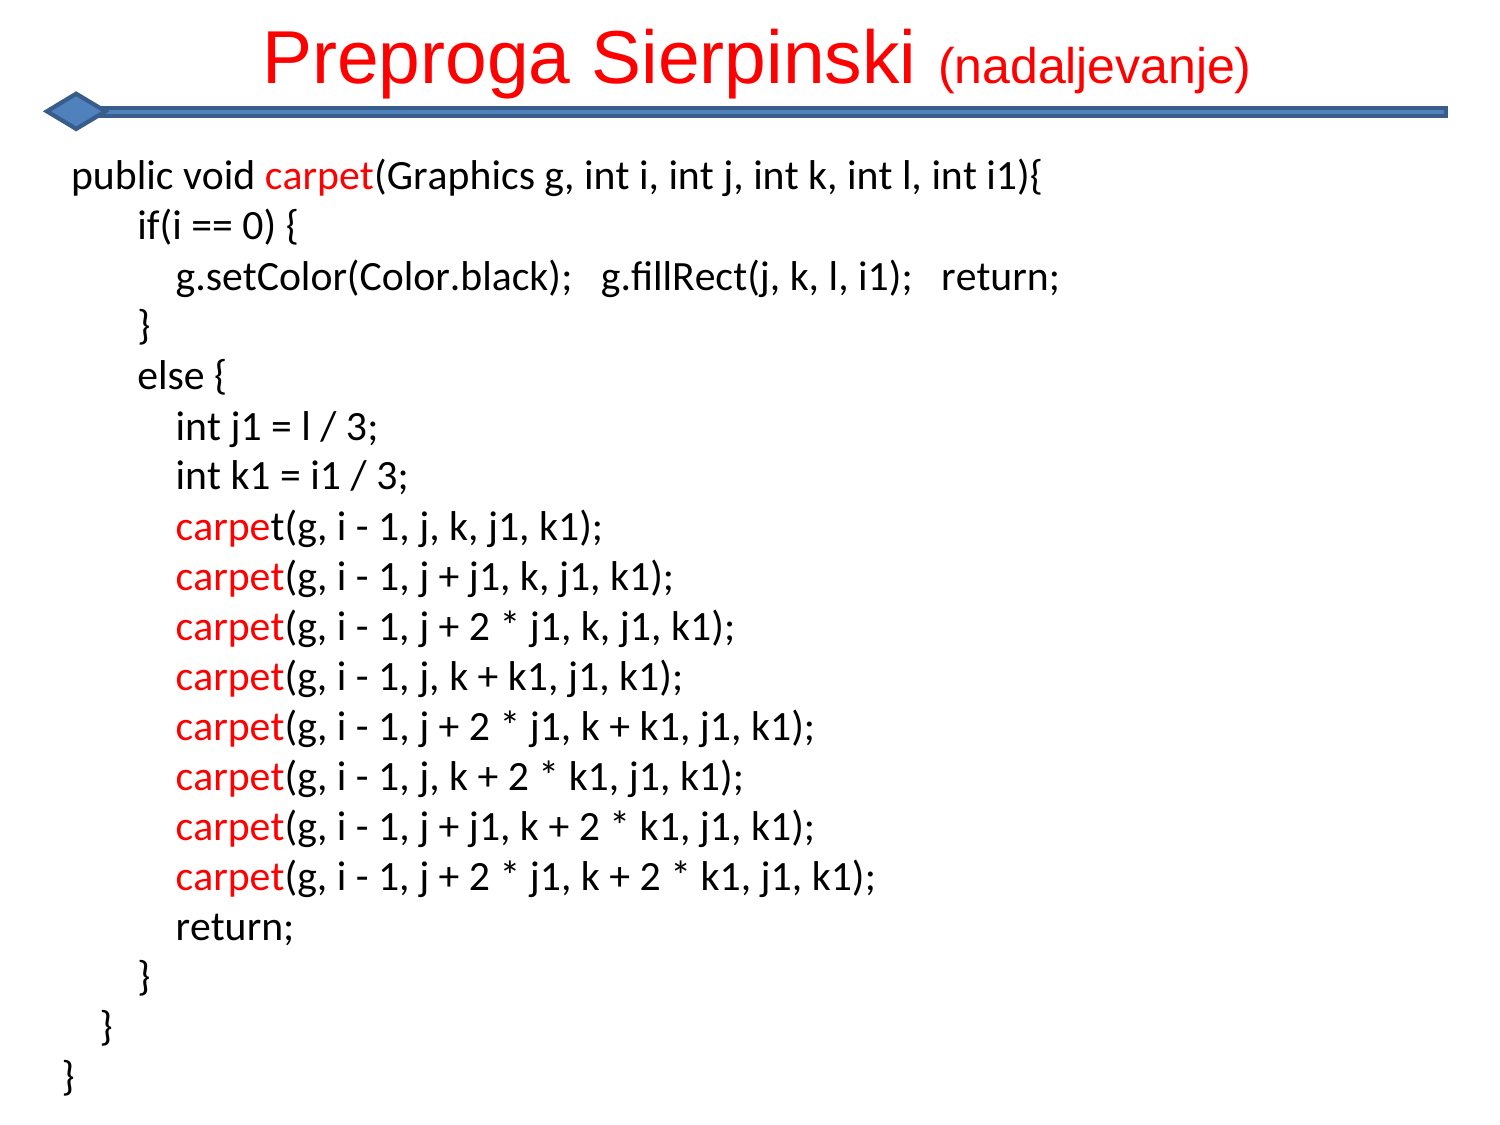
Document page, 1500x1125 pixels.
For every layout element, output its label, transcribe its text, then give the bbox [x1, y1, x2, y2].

title Preproga Sierpinski (nadaljevanje) [82, 0, 1433, 108]
text_box public void carpet(Graphics g, int i, int j, int k, int l, int i1){ if(i == 0) { g.setColor(Color.black); g.fillRect(j, k, l, i1); return; } else { int j1 = l / 3; int k1 = i1 / 3; carpet(g, i - 1, j, k, j1, k1); carpet(g, i - 1, j + j1, k, j1, k1); carpet(g, i - 1, j + 2 * j1, k, j1, k1); carpet(g, i - 1, j, k + k1, j1, k1); carpet(g, i - 1, j + 2 * j1, k + k1, j1, k1); carpet(g, i - 1, j, k + 2 * k1, j1, k1); carpet(g, i - 1, j + j1, k + 2 * k1, j1, k1); carpet(g, i - 1, j + 2 * j1, k + 2 * k1, j1, k1); return; } } } [46, 140, 1465, 1107]
